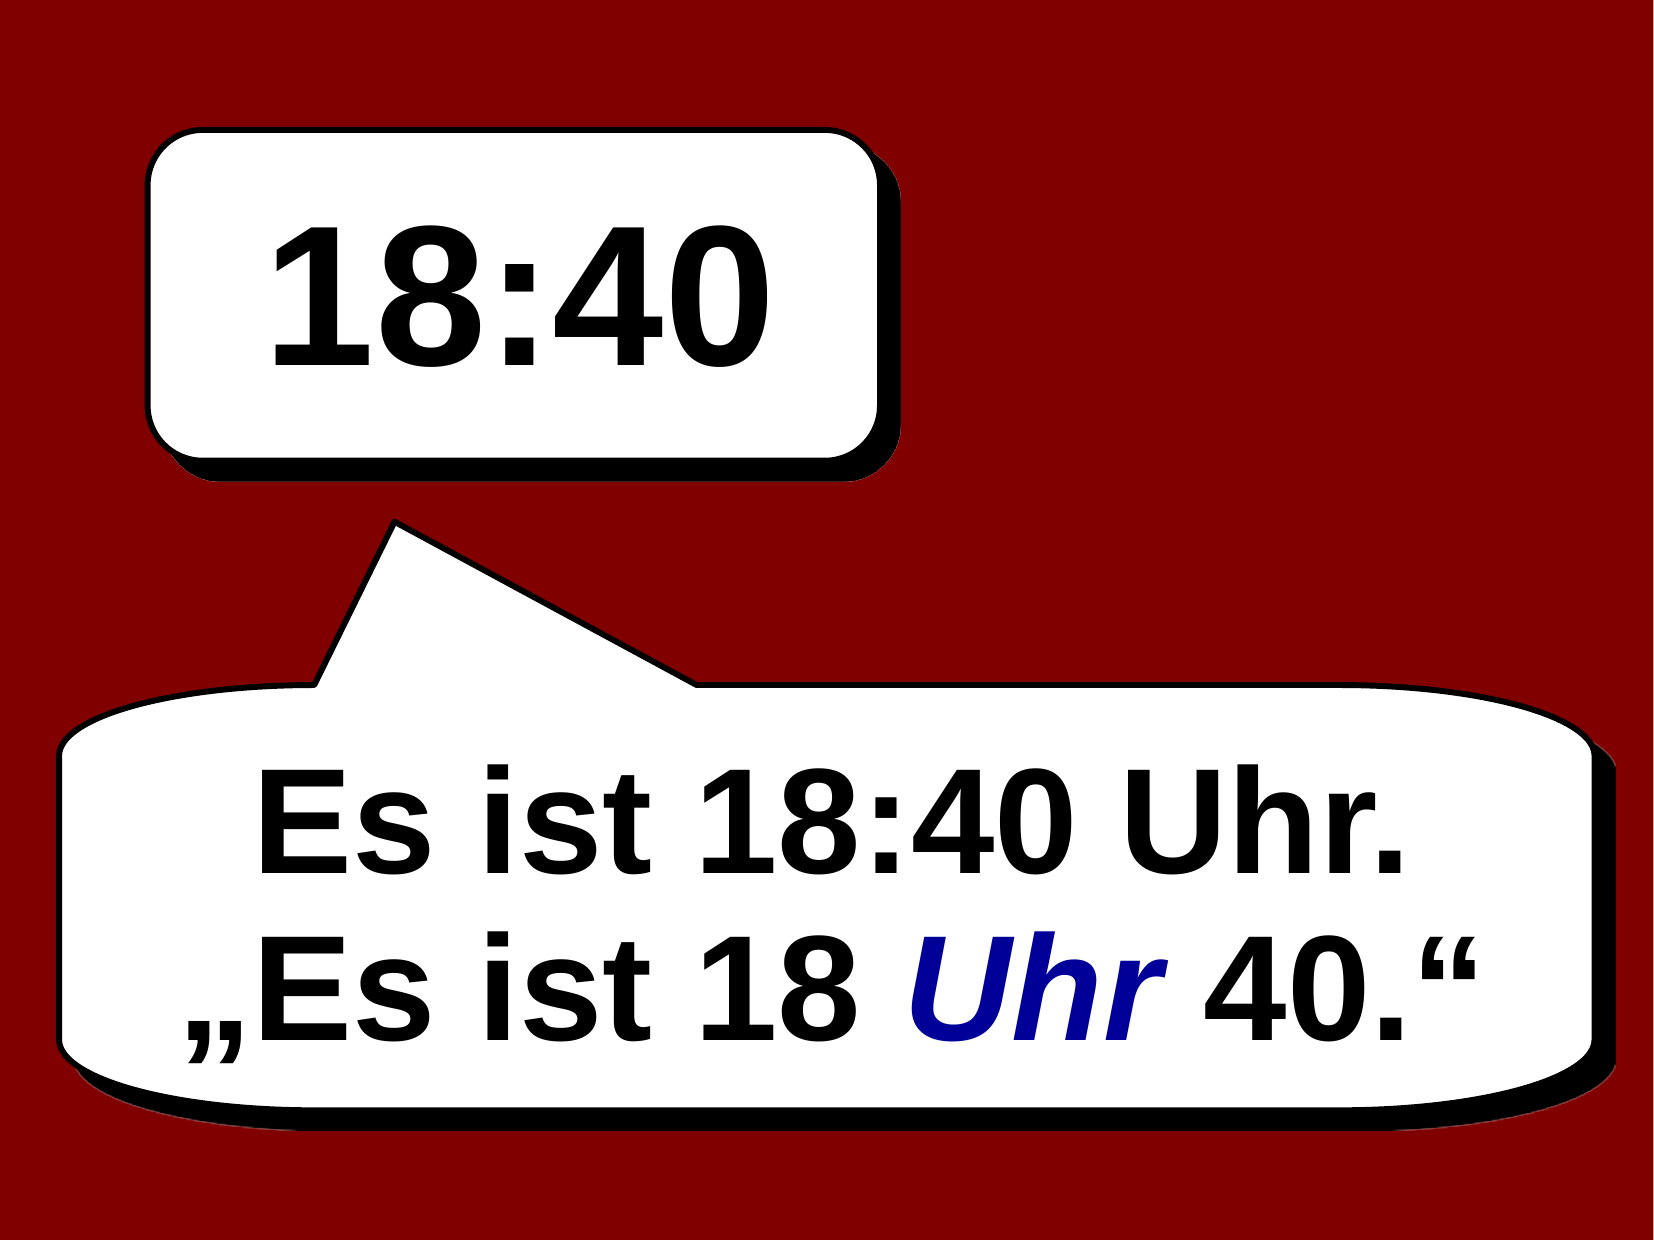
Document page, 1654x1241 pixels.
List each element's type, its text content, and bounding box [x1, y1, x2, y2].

text_box Es ist 18:40 Uhr. „Es ist 18 Uhr 40.“ [35, 729, 1630, 1095]
text_box [147, 129, 880, 461]
text_box [77, 521, 1576, 729]
text_box 18:40 [200, 177, 839, 425]
text_box [155, 1095, 1498, 1111]
